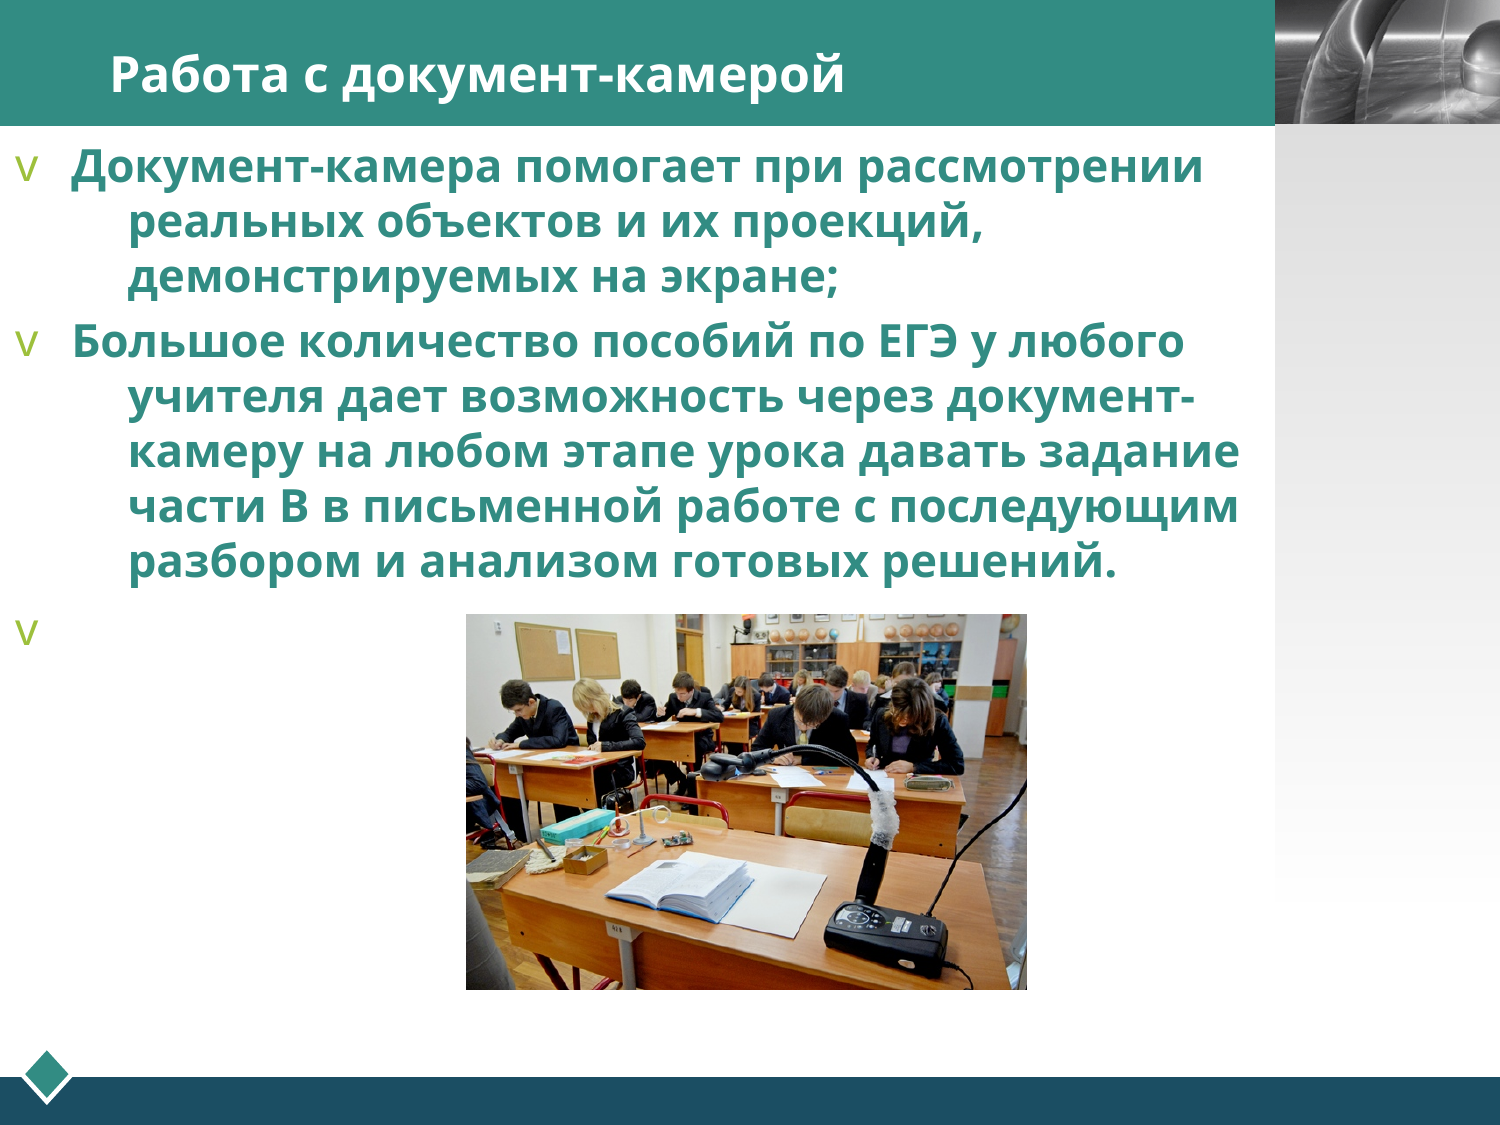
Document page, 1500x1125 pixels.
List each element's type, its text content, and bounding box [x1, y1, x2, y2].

title Работа с документ-камерой [70, 35, 1421, 140]
list Документ-камера помогает при рассмотрении реальных объектов и их проекций, демонстрируемых на экране; Большое количество пособий по ЕГЭ у любого учителя дает возможность через документ-камеру на любом этапе урока давать задание части В в письменной работе с последующим разбором и анализом готовых решений. [0, 128, 1351, 990]
picture [466, 614, 1027, 990]
